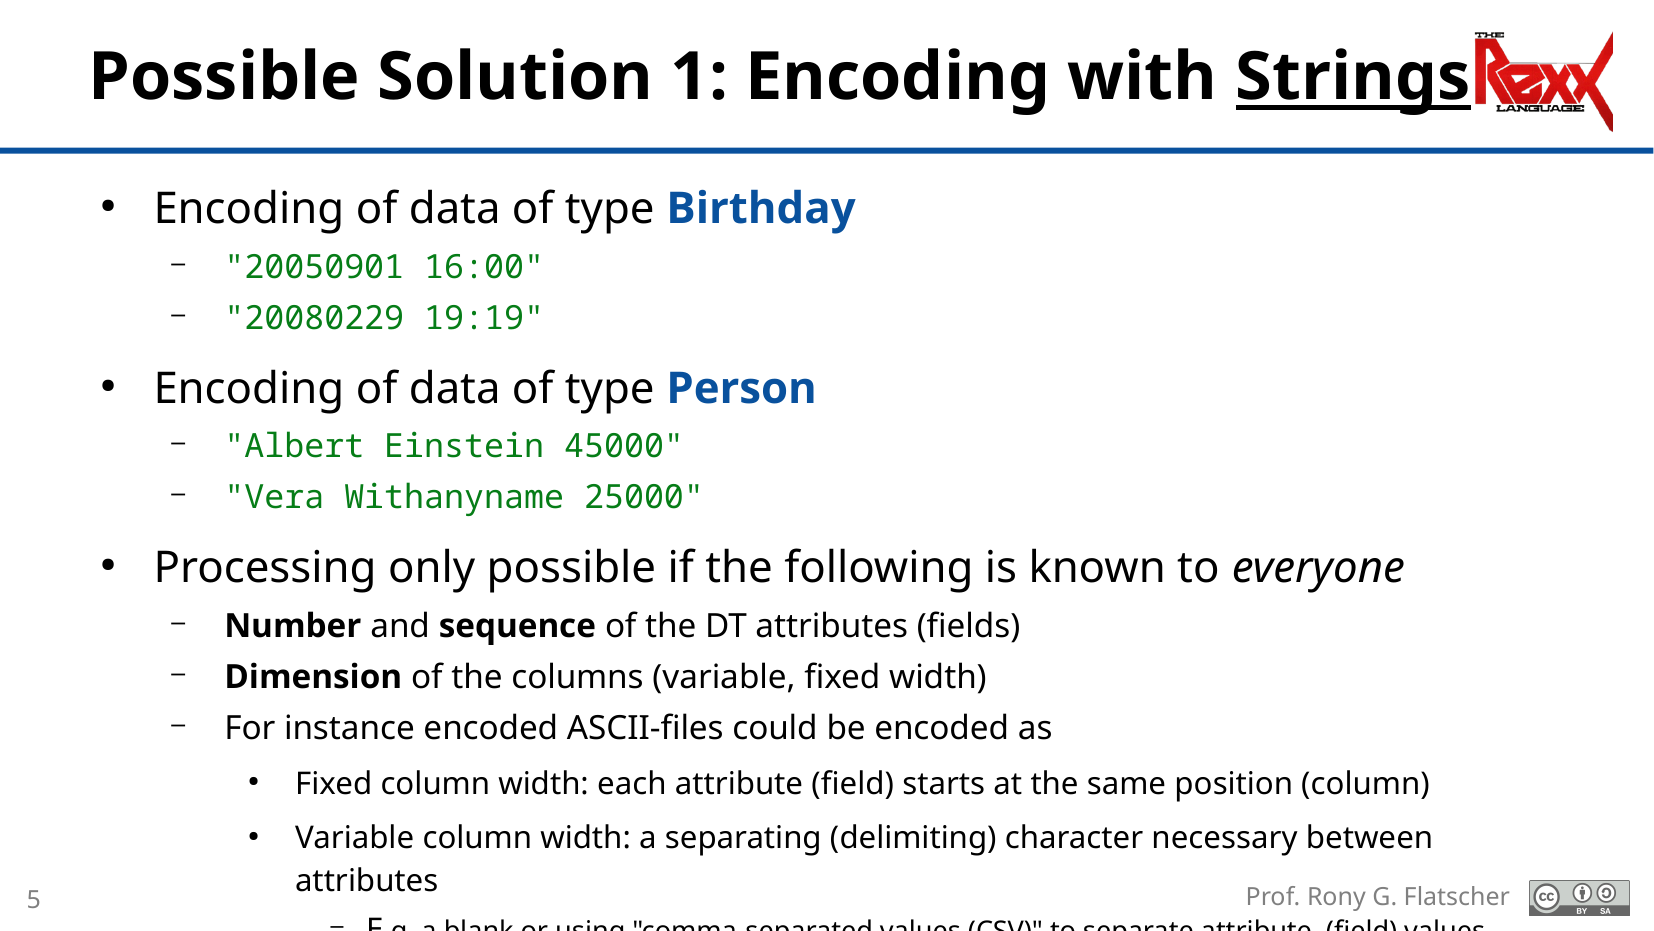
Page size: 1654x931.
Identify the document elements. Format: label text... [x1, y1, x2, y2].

title Possible Solution 1: Encoding with Strings [29, 0, 1654, 148]
list Encoding of data of type Birthday "20050901 16:00" "20080229 19:19" Encoding of data of type Person "Albert Einstein 45000" "Vera Withanyname 25000" Processing only possible if the following is known to everyone Number and sequence of the DT attributes (fields) Dimension of the columns (variable, fixed width) For instance encoded ASCII-files could be encoded as Fixed column width: each attribute (field) starts at the same position (column) Variable column width: a separating (delimiting) character necessary between attributes E.g. a blank or using "comma-separated values (CSV)" to separate attribute (field) values [82, 177, 1571, 857]
